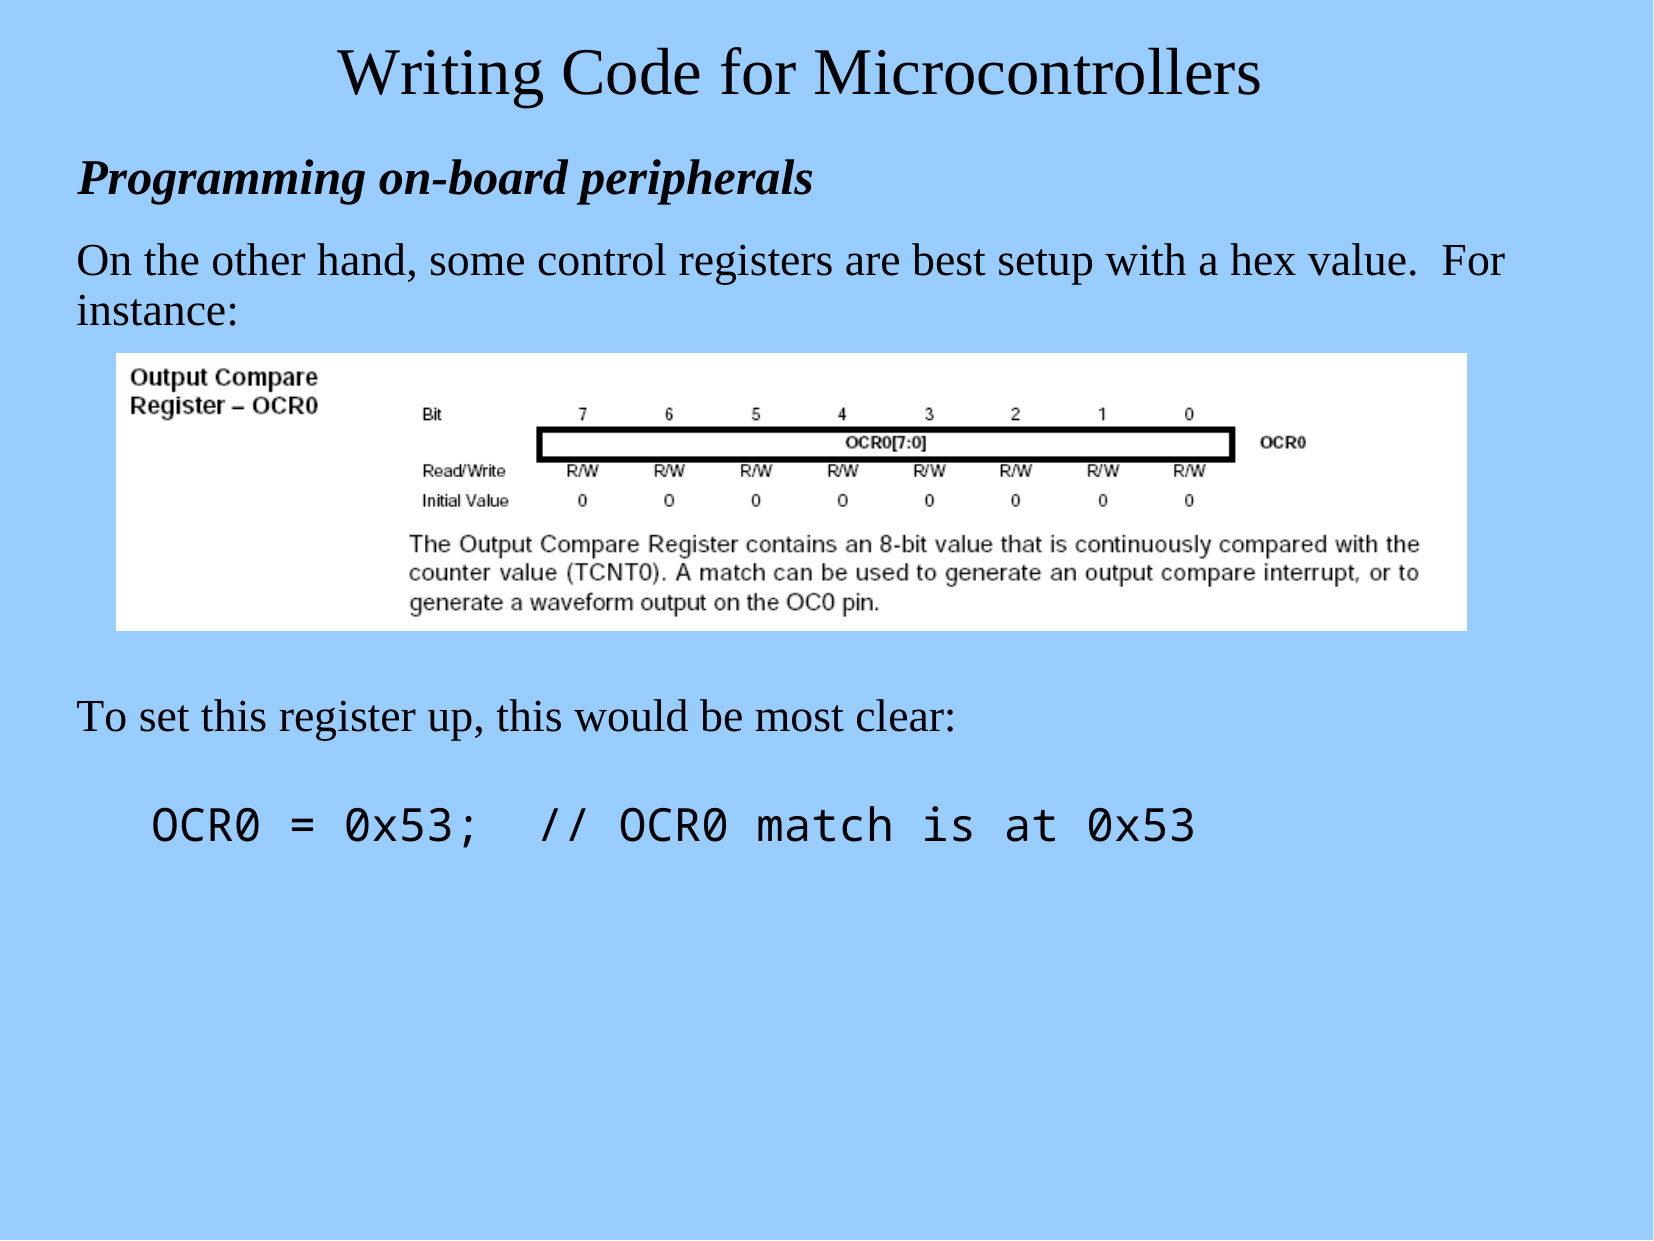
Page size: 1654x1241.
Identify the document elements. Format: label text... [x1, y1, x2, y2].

text_box [75, 225, 1538, 1126]
picture [116, 353, 1467, 631]
text_box Programming on-board peripherals [77, 150, 828, 206]
text_box Writing Code for Microcontrollers [337, 35, 1265, 110]
text_box On the other hand, some control registers are best setup with a hex value. For instance: To set this register up, this would be most clear: OCR0 = 0x53; // OCR0 match is at 0x53 [76, 234, 1543, 1241]
